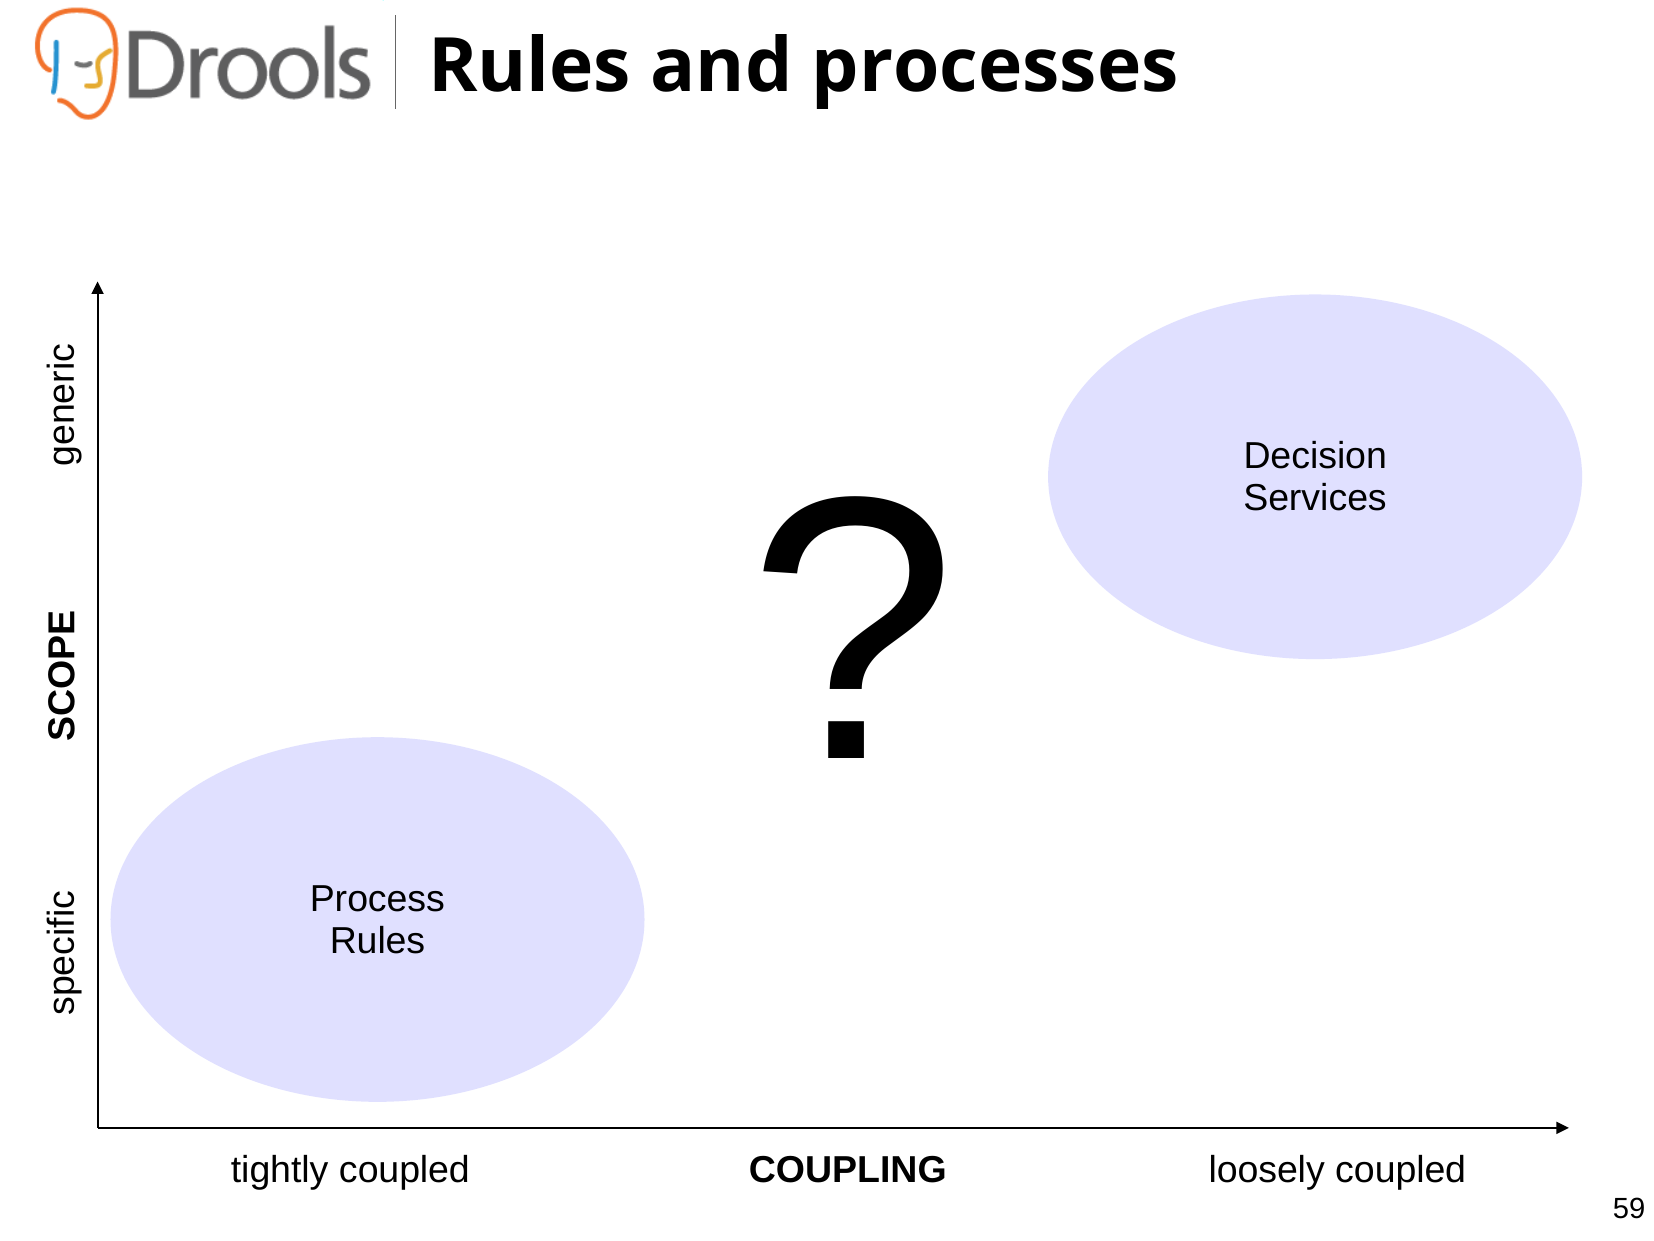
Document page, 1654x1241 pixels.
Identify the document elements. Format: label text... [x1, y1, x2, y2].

text_box tightly coupled [216, 1140, 485, 1199]
text_box Process Rules [110, 737, 645, 1102]
text_box specific [32, 875, 90, 1031]
text_box generic [32, 328, 90, 482]
text_box SCOPE [32, 595, 91, 757]
title Rules and processes [413, 0, 1300, 125]
picture [29, 0, 384, 126]
text_box Decision Services [1048, 294, 1583, 660]
text_box ? [733, 411, 972, 847]
text_box COUPLING [734, 1140, 962, 1199]
text_box loosely coupled [1193, 1140, 1481, 1199]
